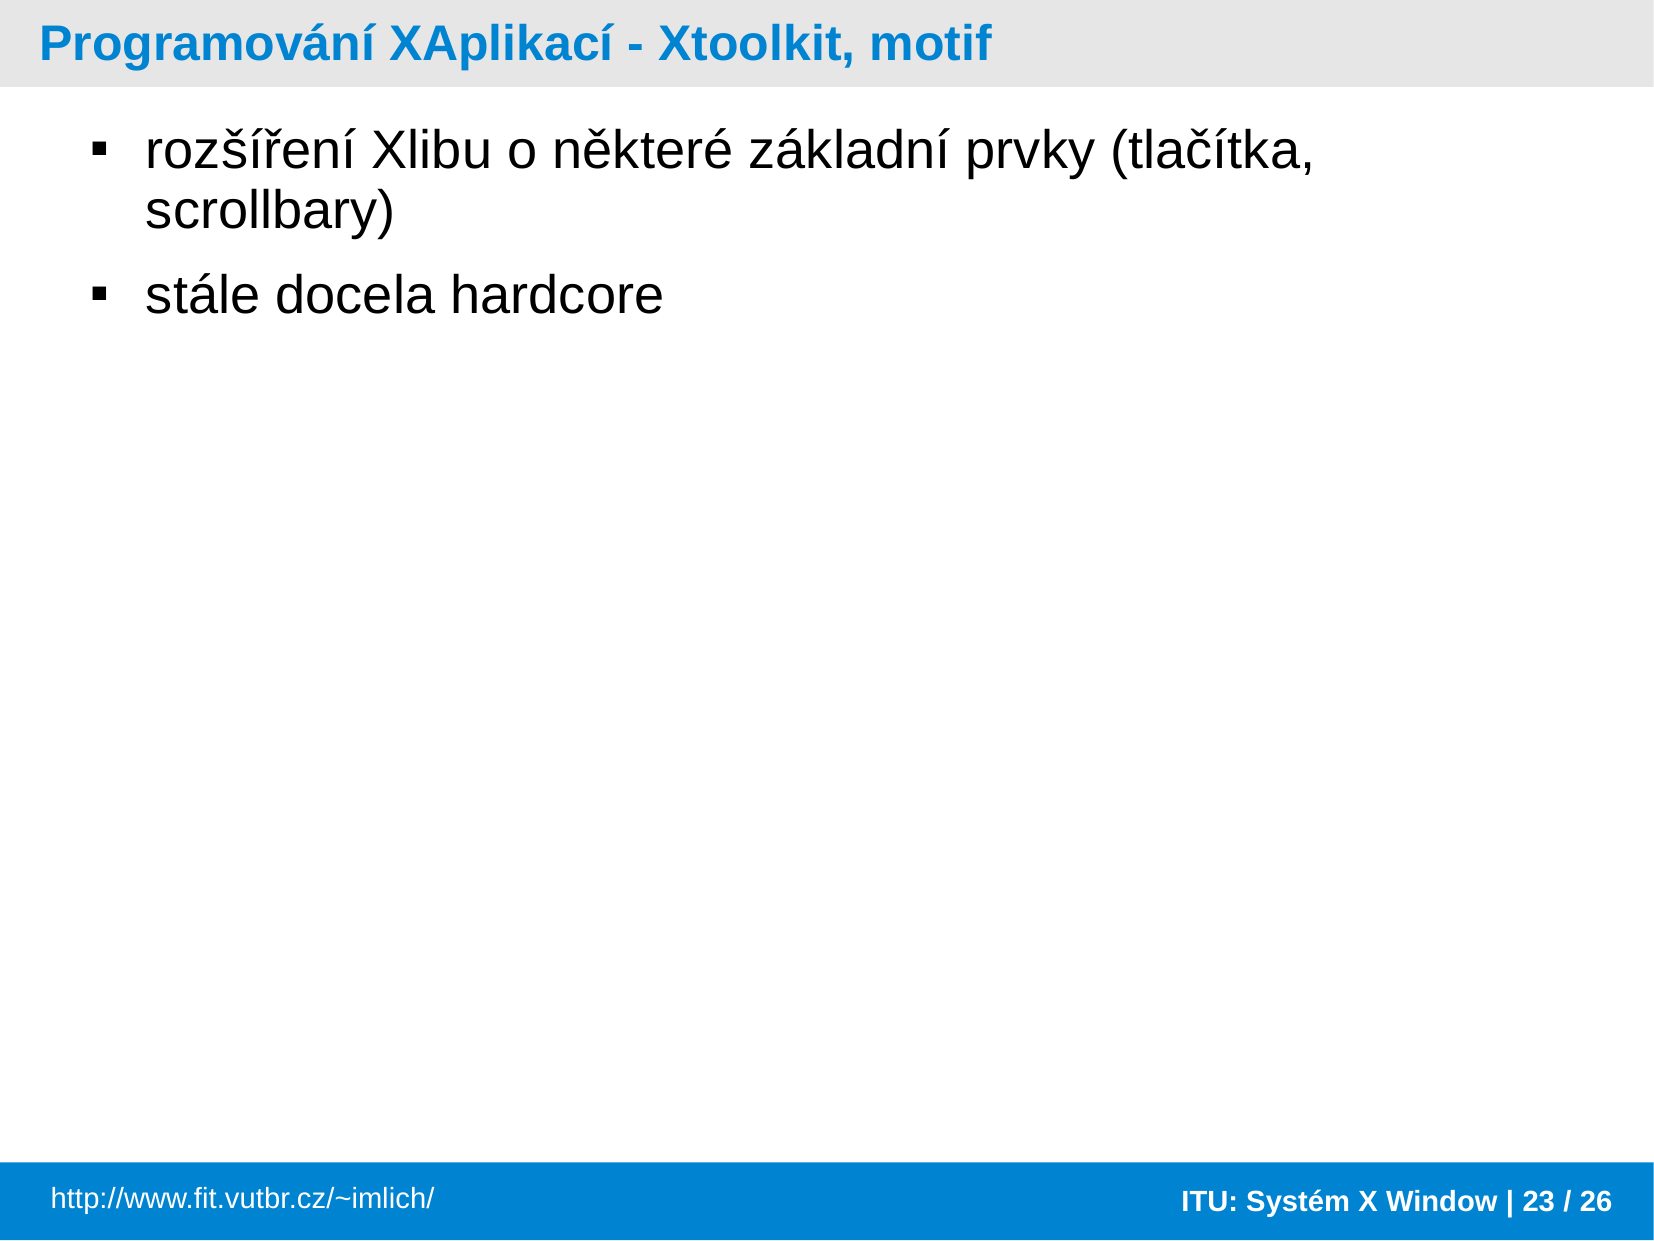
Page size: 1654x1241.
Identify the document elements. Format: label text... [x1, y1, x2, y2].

list rozšíření Xlibu o některé základní prvky (tlačítka, scrollbary) stále docela hardcore [75, 119, 1564, 1111]
title Programování XAplikací - Xtoolkit, motif [39, 5, 1615, 81]
